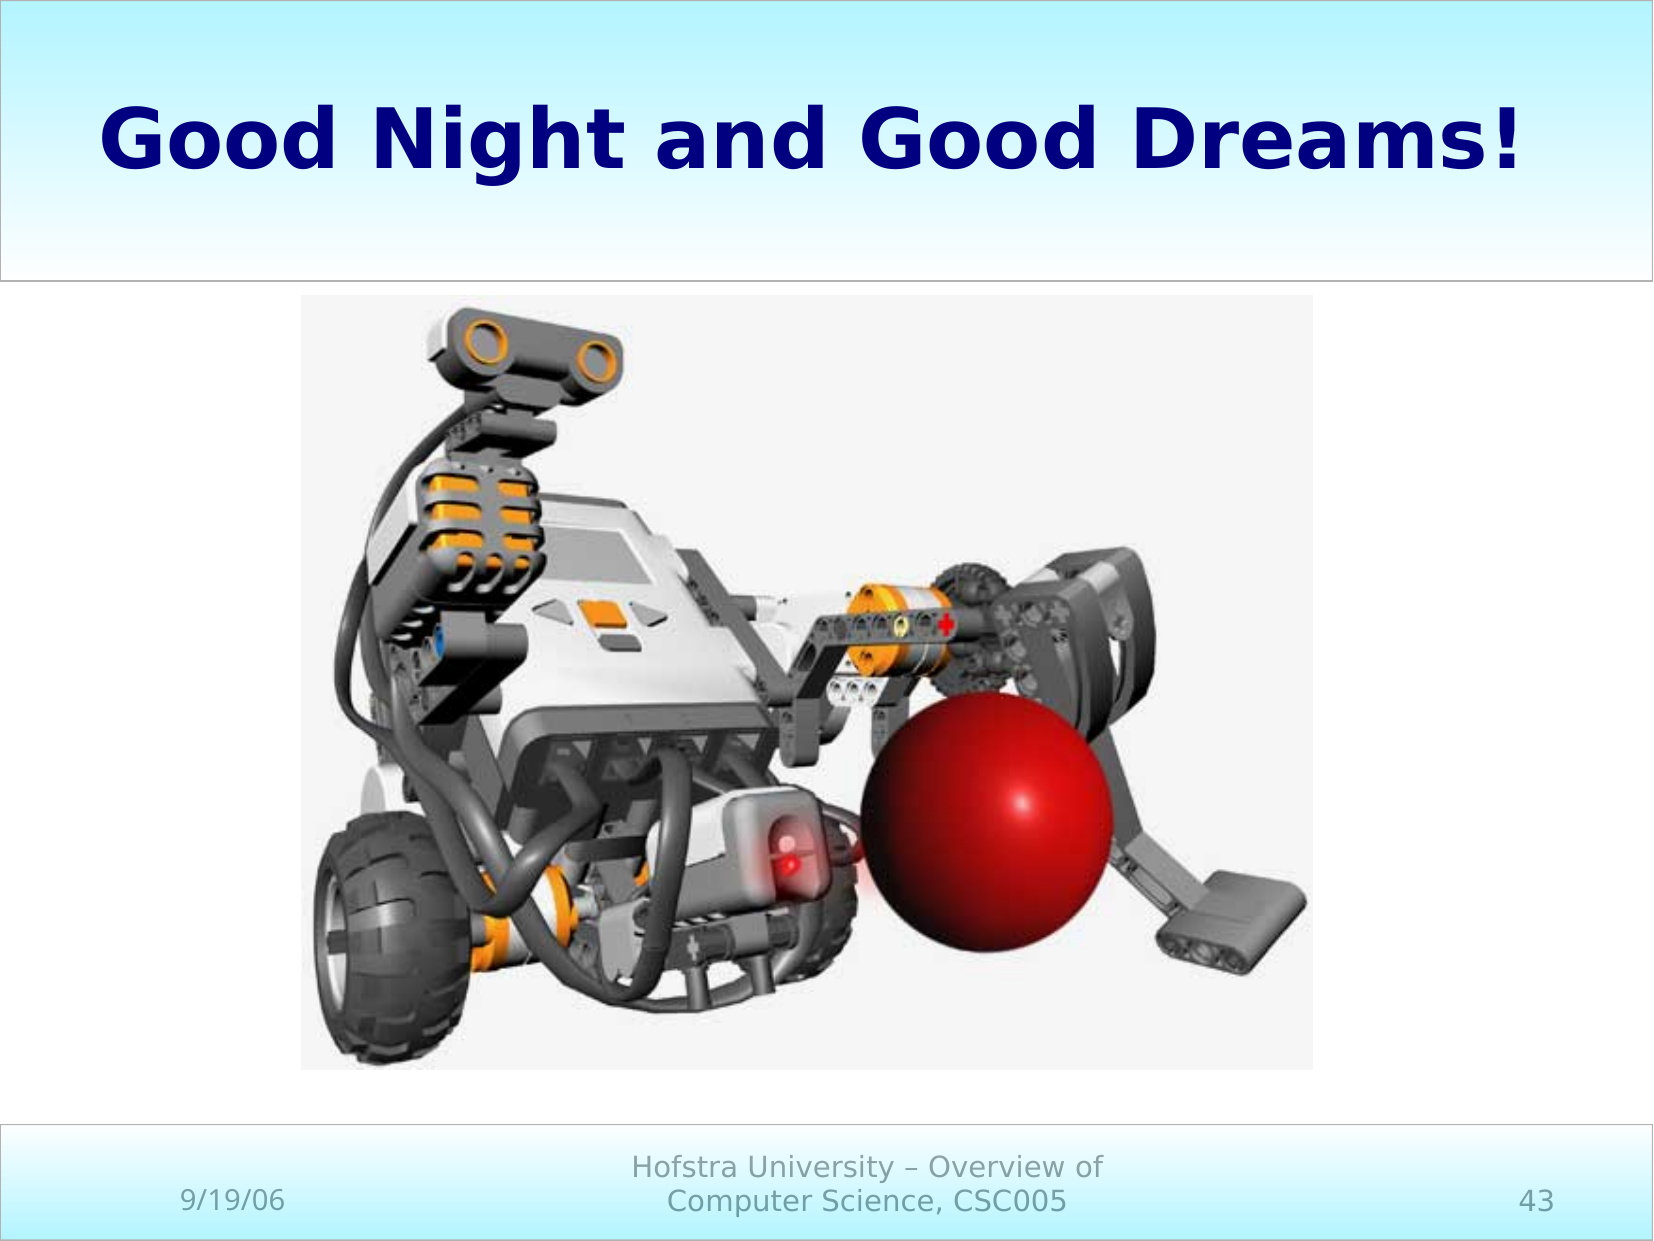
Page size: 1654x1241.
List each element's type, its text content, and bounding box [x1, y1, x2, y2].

picture [301, 295, 1313, 1070]
title Good Night and Good Dreams! [78, 77, 1576, 203]
